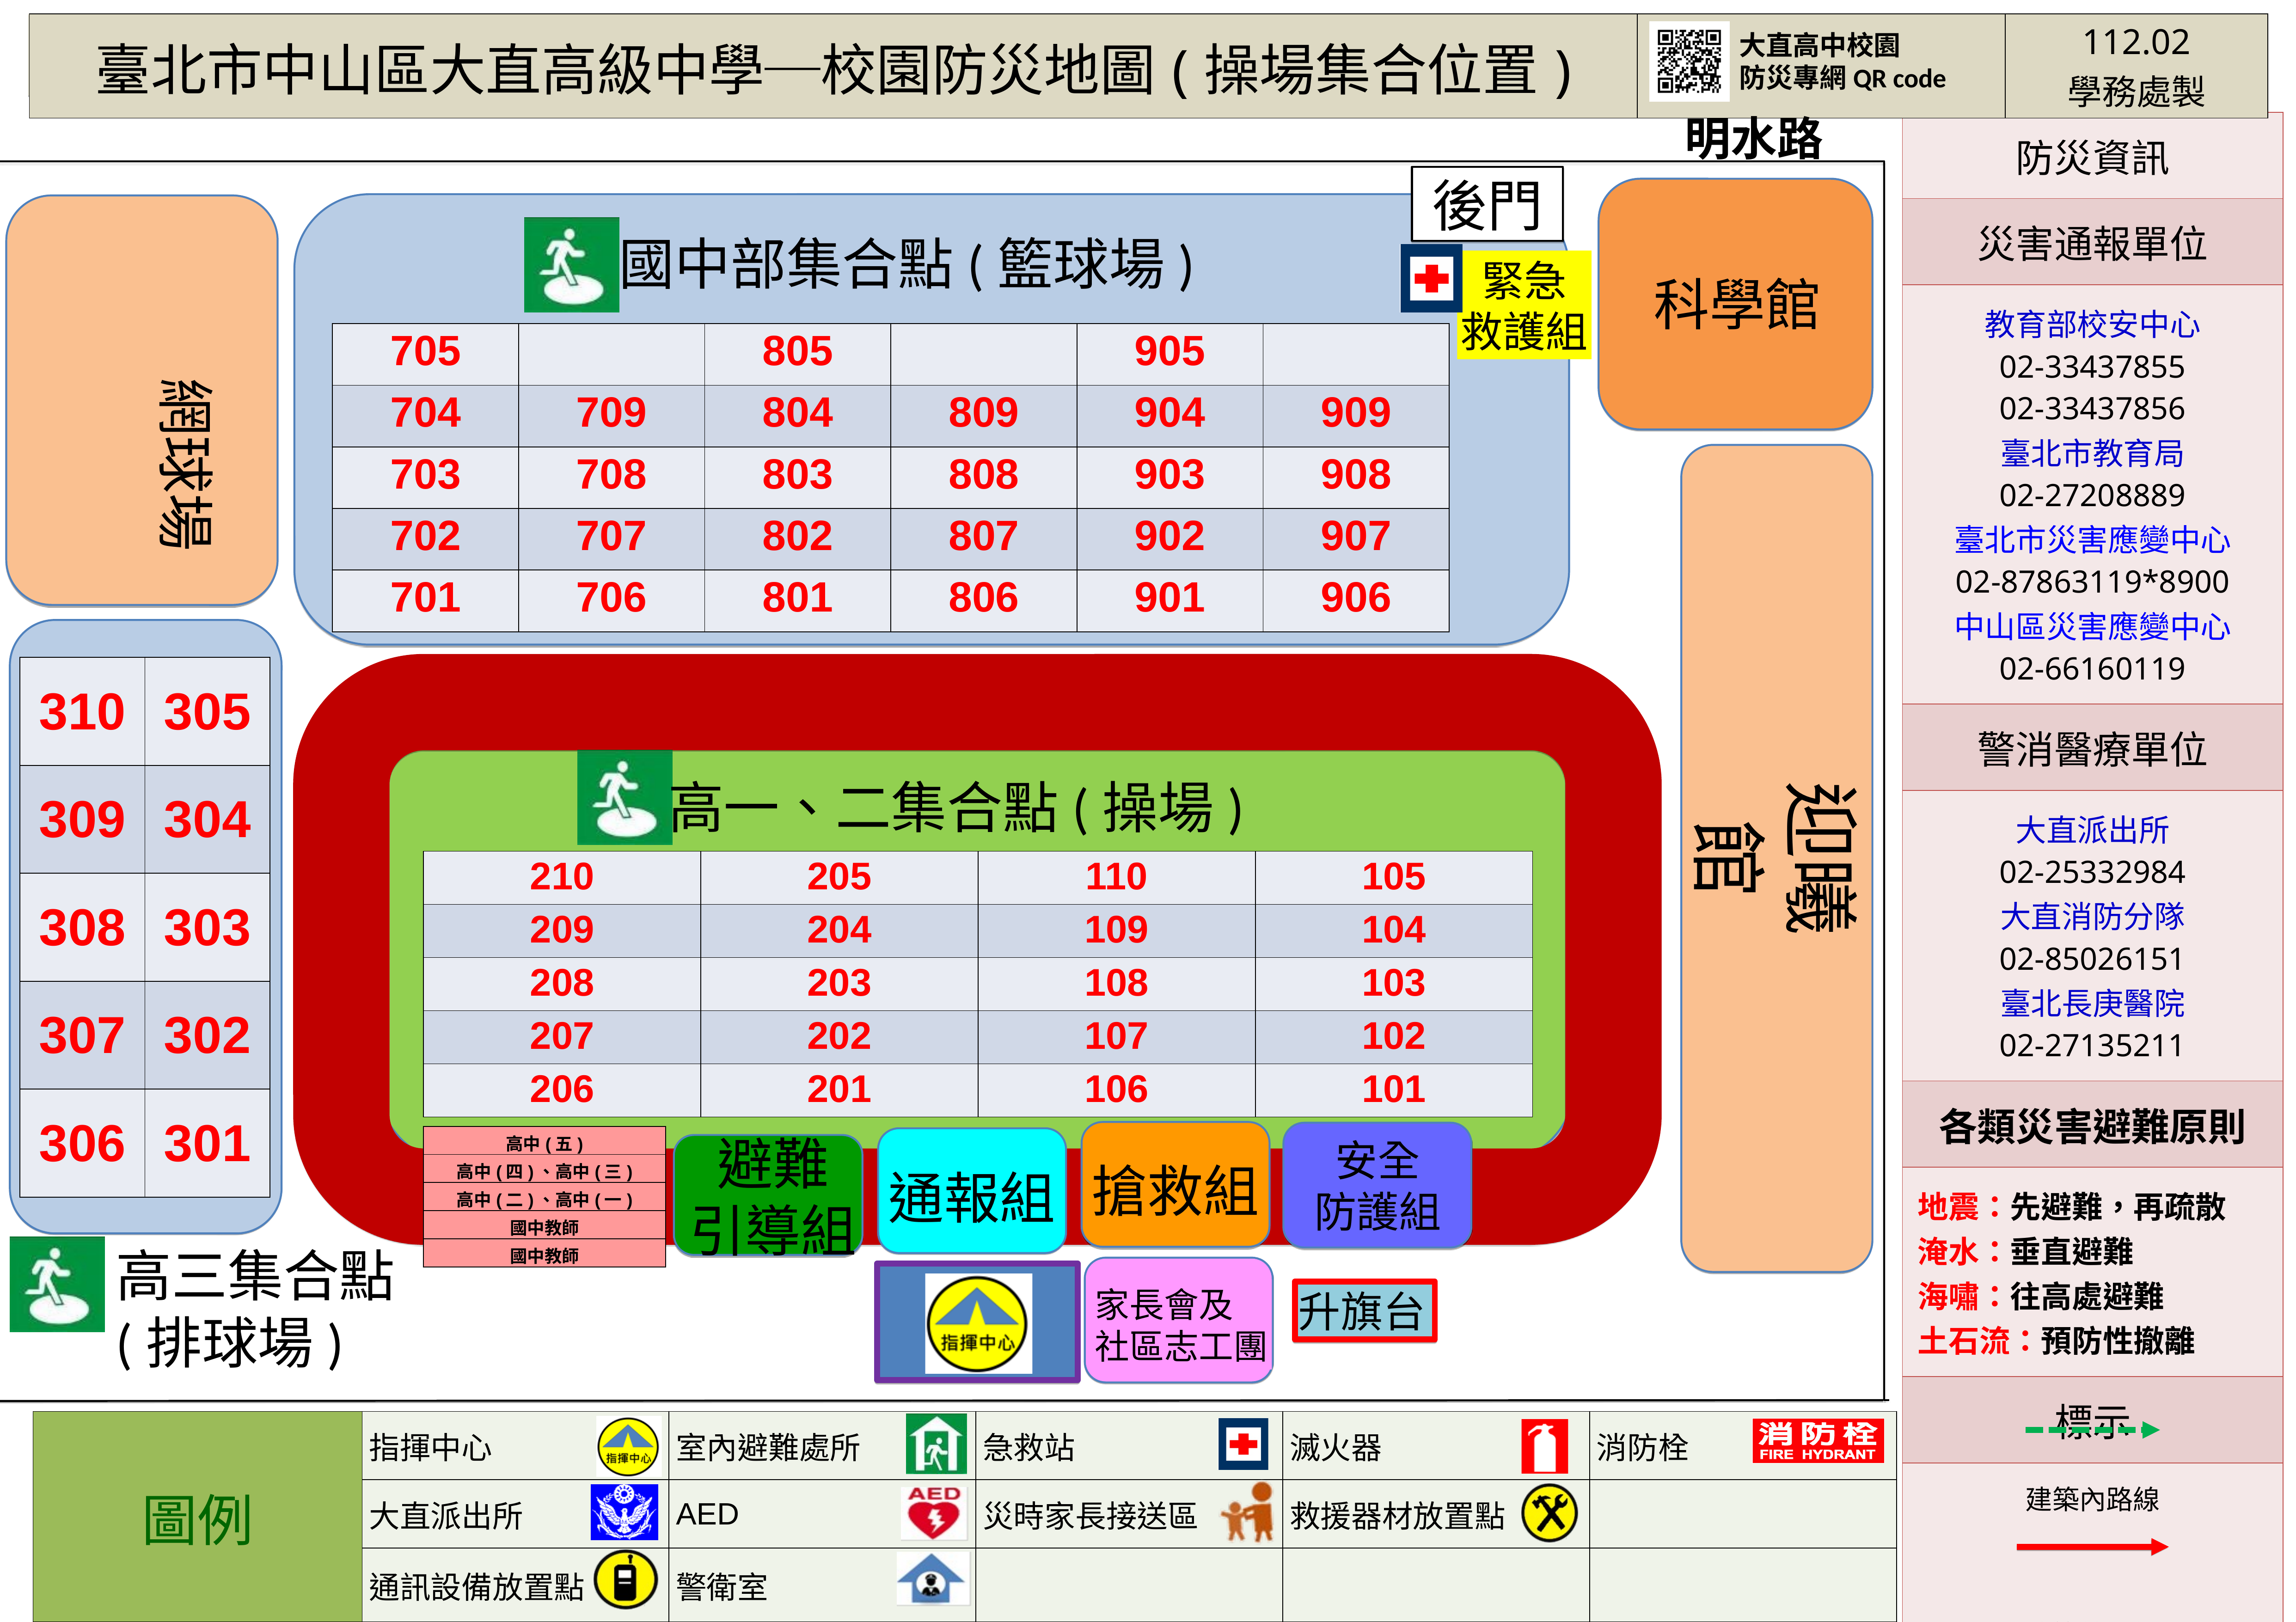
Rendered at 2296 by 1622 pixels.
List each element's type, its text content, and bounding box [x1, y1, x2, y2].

table_cell 201 [701, 1064, 978, 1117]
table_cell 大直派出所 02-25332984 大直消防分隊 02-85026151 臺北長庚醫院 02-27135211 [1903, 791, 2283, 1081]
table_header 消防栓 [1590, 1412, 1896, 1479]
picture [10, 1236, 105, 1332]
table_header 105 [1256, 851, 1532, 904]
text_box 通報組 [885, 1159, 1059, 1234]
table_cell 101 [1256, 1064, 1532, 1117]
text_box 國中部集合點(籃球場) [615, 225, 1199, 300]
table_cell 208 [424, 958, 700, 1010]
text_box 升旗台 [1295, 1281, 1435, 1340]
table_cell 308 [20, 874, 145, 981]
table_cell [976, 1549, 1282, 1622]
table_cell 307 [20, 982, 145, 1089]
picture [594, 1549, 658, 1610]
table_cell 建築內路線 建築外路線 [1903, 1463, 2283, 1622]
text_box 緊急 救護組 [1457, 251, 1592, 360]
picture [901, 1487, 970, 1542]
table_cell 709 [519, 386, 704, 447]
table_cell 高中(二)、高中(一) [424, 1183, 665, 1210]
picture [596, 1416, 662, 1477]
table_header 圖例 [33, 1412, 362, 1622]
table_header [891, 324, 1077, 385]
table_header 急救站 [976, 1412, 1282, 1479]
table_header 指揮中心 [362, 1412, 668, 1479]
text_box [1084, 1257, 1273, 1383]
table_header 905 [1078, 324, 1263, 385]
picture [1521, 1419, 1568, 1474]
table_cell 206 [424, 1064, 700, 1117]
text_box 搶救組 [1088, 1152, 1263, 1227]
table_cell 108 [979, 958, 1255, 1010]
table_cell 306 [20, 1089, 145, 1197]
table_header 防災資訊 [1903, 113, 2283, 198]
text_box 高一、二集合點(操場) [664, 769, 1248, 843]
table_cell 204 [701, 905, 978, 957]
table_header [1638, 14, 2005, 118]
table_cell 107 [979, 1011, 1255, 1064]
text_box 家長會及 社區志工團 [1091, 1279, 1272, 1370]
table_cell [1590, 1549, 1896, 1622]
table_cell 203 [701, 958, 978, 1010]
table_cell 807 [891, 509, 1077, 569]
table_header 705 [333, 324, 518, 385]
text_box 網球場 [96, 322, 173, 504]
table_cell 706 [519, 570, 704, 631]
text_box [10, 620, 282, 1234]
table_cell 703 [333, 447, 518, 508]
table_cell 災害通報單位 [1903, 199, 2283, 284]
picture [1400, 244, 1463, 312]
table_header 210 [424, 851, 700, 904]
picture [1752, 1418, 1885, 1463]
table_cell [1590, 1480, 1896, 1548]
table_cell 大直派出所 [362, 1480, 668, 1548]
table_cell 303 [145, 874, 269, 981]
table_header 310 [20, 658, 145, 765]
table_header 205 [701, 851, 978, 904]
text_box 後門 [1412, 166, 1563, 241]
table_cell 802 [705, 509, 890, 569]
table_cell 904 [1078, 386, 1263, 447]
table_cell 301 [145, 1089, 269, 1197]
picture [591, 1484, 658, 1540]
text_box 迎曦館 [1681, 445, 1873, 1272]
table_cell 806 [891, 570, 1077, 631]
table_header 臺北市中山區大直高級中學─校園防災地圖(操場集合位置) [30, 14, 1637, 118]
picture [1212, 1479, 1287, 1548]
picture [1521, 1483, 1578, 1542]
picture [1218, 1418, 1268, 1470]
table_cell 701 [333, 570, 518, 631]
table_cell 908 [1263, 447, 1449, 508]
picture [524, 217, 619, 312]
table_cell 救援器材放置點 [1287, 1480, 1589, 1548]
table_cell 304 [145, 766, 269, 873]
table_cell 警衛室 [669, 1549, 975, 1622]
table_cell 地震：先避難，再疏散 淹水：垂直避難 海嘯：往高處避難 土石流：預防性撤離 [1903, 1168, 2283, 1376]
table_cell 109 [979, 905, 1255, 957]
table_cell 907 [1263, 509, 1449, 569]
table_header 室內避難處所 [669, 1412, 975, 1479]
text_box [877, 1263, 1078, 1380]
table_cell 各類災害避難原則 [1903, 1081, 2283, 1167]
table_cell 國中教師 [424, 1239, 665, 1267]
table_cell AED [669, 1480, 975, 1548]
table_header 110 [979, 851, 1255, 904]
table_cell 704 [333, 386, 518, 447]
table_cell 801 [705, 570, 890, 631]
picture [577, 750, 673, 845]
table_cell 803 [705, 447, 890, 508]
text_box 高三集合點 (排球場) [112, 1236, 399, 1378]
table_cell 804 [705, 386, 890, 447]
table_header 805 [705, 324, 890, 385]
table_cell 106 [979, 1064, 1255, 1117]
table_cell 202 [701, 1011, 978, 1064]
text_box 安全 防護組 [1310, 1130, 1445, 1239]
picture [906, 1414, 967, 1474]
text_box [6, 195, 278, 605]
table_cell 標示 [1903, 1377, 2283, 1463]
table_cell 災時家長接送區 [976, 1480, 1212, 1548]
text_box 大直高中校園 防災專網QR code [1735, 24, 1950, 97]
text_box [1598, 178, 1873, 429]
table_header 305 [145, 658, 269, 765]
table_header [519, 324, 704, 385]
table_header 滅火器 [1283, 1412, 1589, 1479]
picture [925, 1273, 1033, 1374]
table_cell 708 [519, 447, 704, 508]
table_cell 707 [519, 509, 704, 569]
table_header 高中(五) [424, 1127, 665, 1154]
table_cell 906 [1263, 570, 1449, 631]
picture [897, 1552, 973, 1607]
table_cell 302 [145, 982, 269, 1089]
table_cell 903 [1078, 447, 1263, 508]
table_header [1263, 324, 1449, 385]
table_cell 909 [1263, 386, 1449, 447]
table_cell 808 [891, 447, 1077, 508]
table_cell 通訊設備放置點 [362, 1549, 668, 1622]
table_cell 309 [20, 766, 145, 873]
table_cell 809 [891, 386, 1077, 447]
table_cell 209 [424, 905, 700, 957]
table_cell [1283, 1549, 1589, 1622]
text_box 避難 引導組 [686, 1125, 861, 1266]
table_header 112.02 學務處製 [2006, 14, 2267, 118]
table_cell 國中教師 [424, 1211, 665, 1238]
text_box [390, 751, 1565, 1253]
picture [1649, 21, 1730, 102]
text_box 明水路 [1681, 106, 1839, 169]
table_cell 104 [1256, 905, 1532, 957]
table_cell 103 [1256, 958, 1532, 1010]
table_cell 901 [1078, 570, 1263, 631]
table_cell 教育部校安中心 02-33437855 02-33437856 臺北市教育局 02-27208889 臺北市災害應變中心 02-87863119*8900 中山區災害應變中心 02-66160119 [1903, 285, 2283, 704]
table_cell 902 [1078, 509, 1263, 569]
text_box [294, 194, 1569, 645]
table_cell 高中(四)、高中(三) [424, 1155, 665, 1182]
table_cell 警消醫療單位 [1903, 704, 2283, 790]
table_cell 702 [333, 509, 518, 569]
table_cell 102 [1256, 1011, 1532, 1064]
table_cell 207 [424, 1011, 700, 1064]
text_box 科學館 [1650, 265, 1825, 340]
